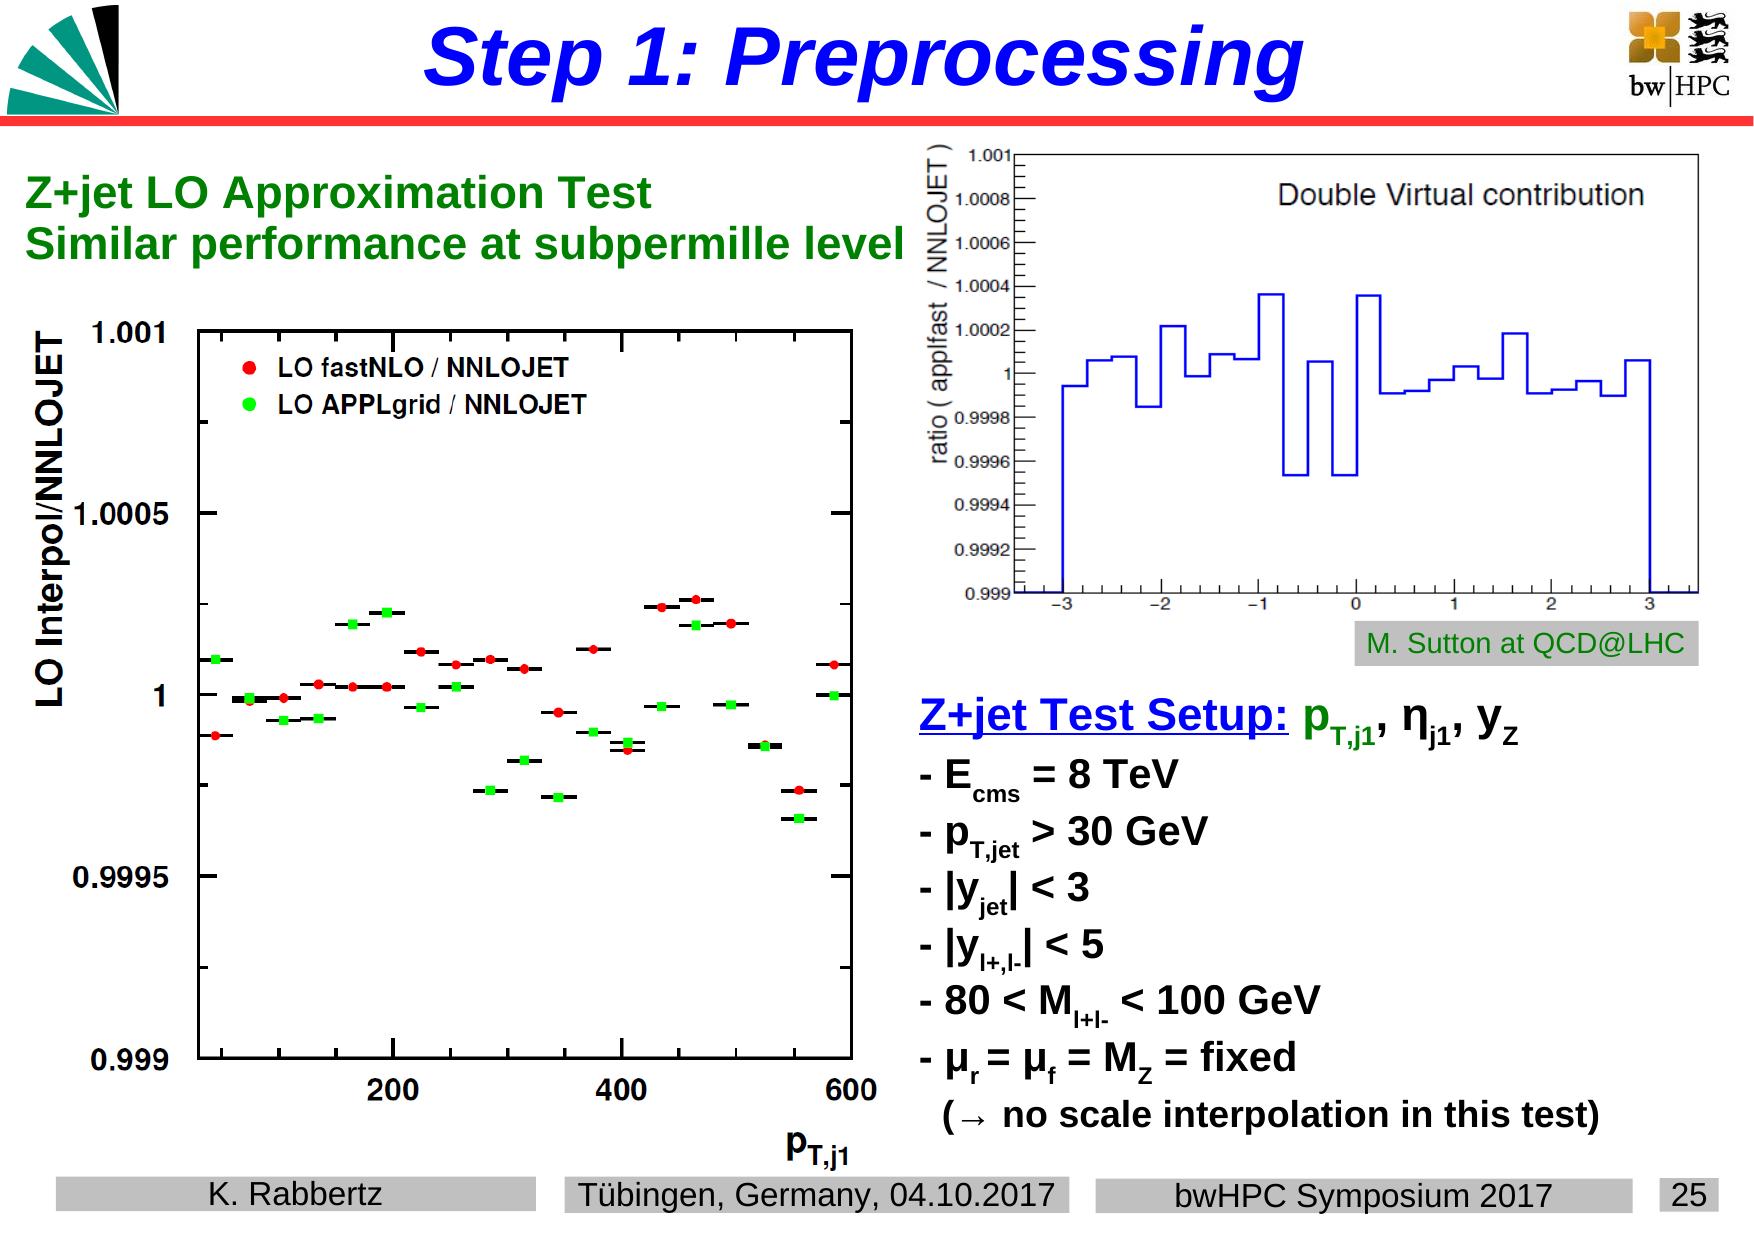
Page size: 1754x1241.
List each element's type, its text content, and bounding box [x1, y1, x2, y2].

picture [27, 312, 879, 1173]
text_box Z+jet LO Approximation Test Similar performance at subpermille level [12, 160, 931, 276]
text_box M. Sutton at QCD@LHC [1354, 620, 1699, 666]
text_box Z+jet Test Setup: pT,j1, ηj1, yZ - Ecms = 8 TeV - pT,jet > 30 GeV - |yjet| < 3 - |yl+,l-| < 5 - 80 < Ml+l- < 100 GeV - μr = μf = MZ = fixed (→ no scale interpolation in this test) [907, 682, 1722, 1162]
picture [908, 132, 1712, 682]
picture [7, 5, 119, 116]
title Step 1: Preprocessing [123, 0, 1606, 114]
picture [1617, 3, 1740, 115]
